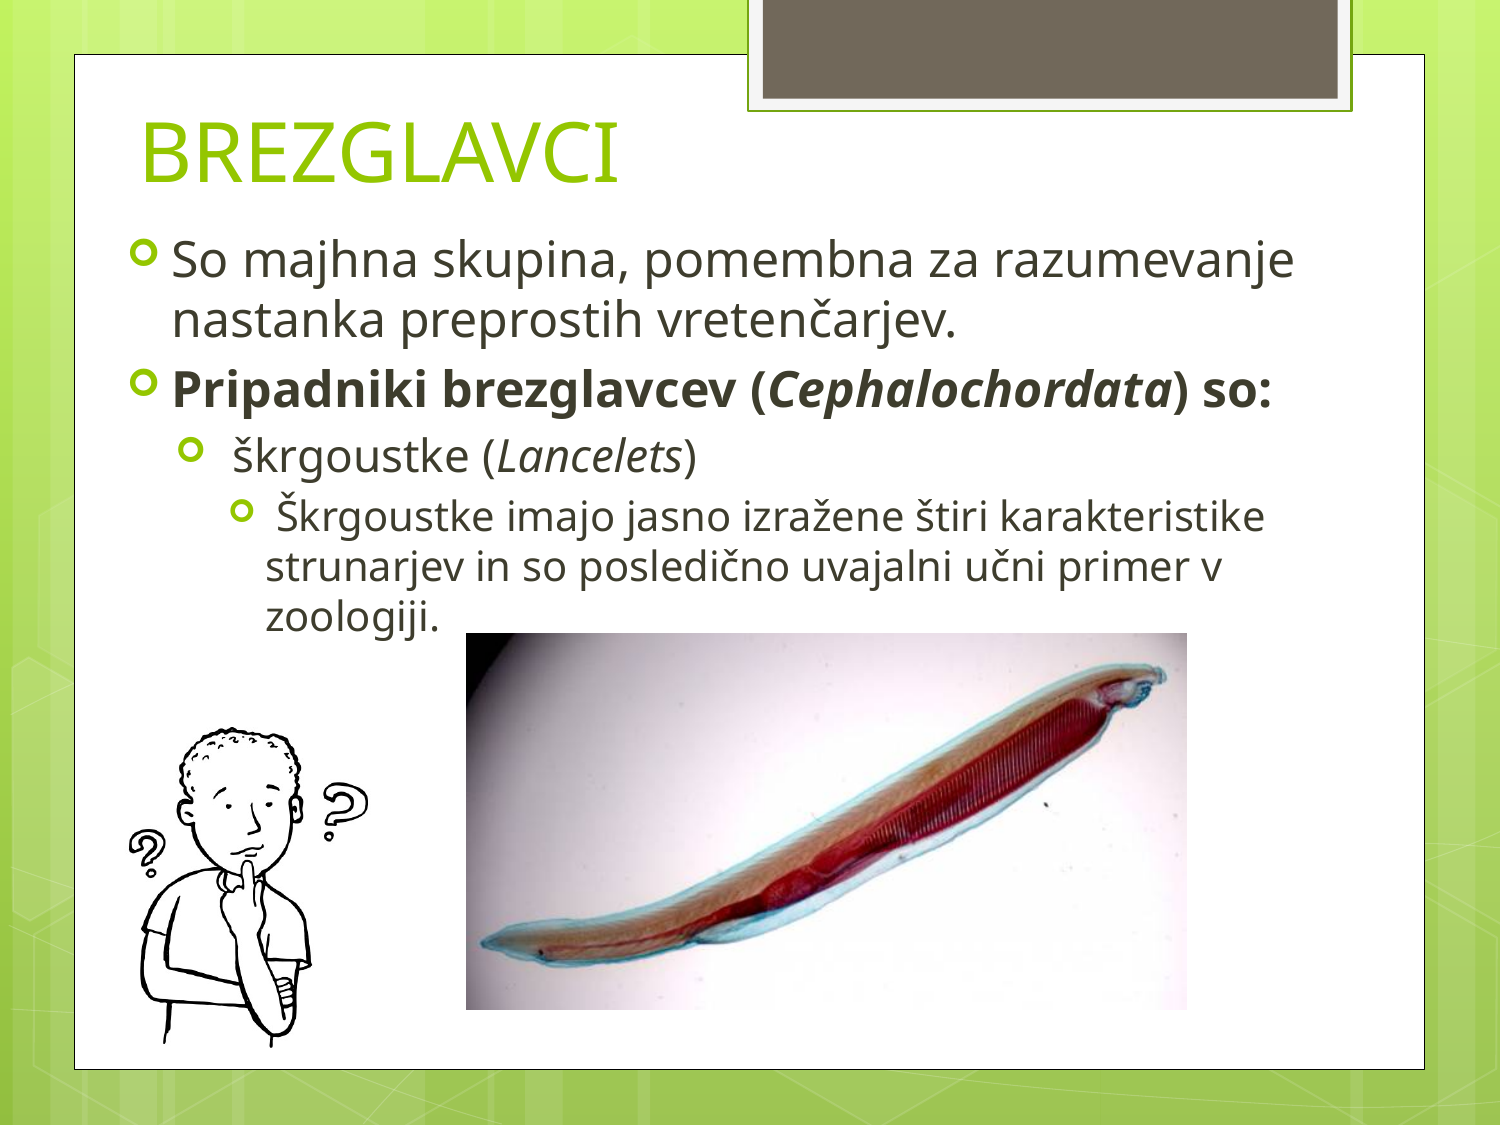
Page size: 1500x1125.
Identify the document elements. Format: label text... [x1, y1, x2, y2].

title BREZGLAVCI [123, 19, 1277, 207]
picture [88, 727, 409, 1048]
picture [466, 633, 1187, 1010]
list So majhna skupina, pomembna za razumevanje nastanka preprostih vretenčarjev. Pripadniki brezglavcev (Cephalochordata) so: škrgoustke (Lancelets) Škrgoustke imajo jasno izražene štiri karakteristike strunarjev in so posledično uvajalni učni primer v zoologiji. [100, 220, 1400, 1059]
